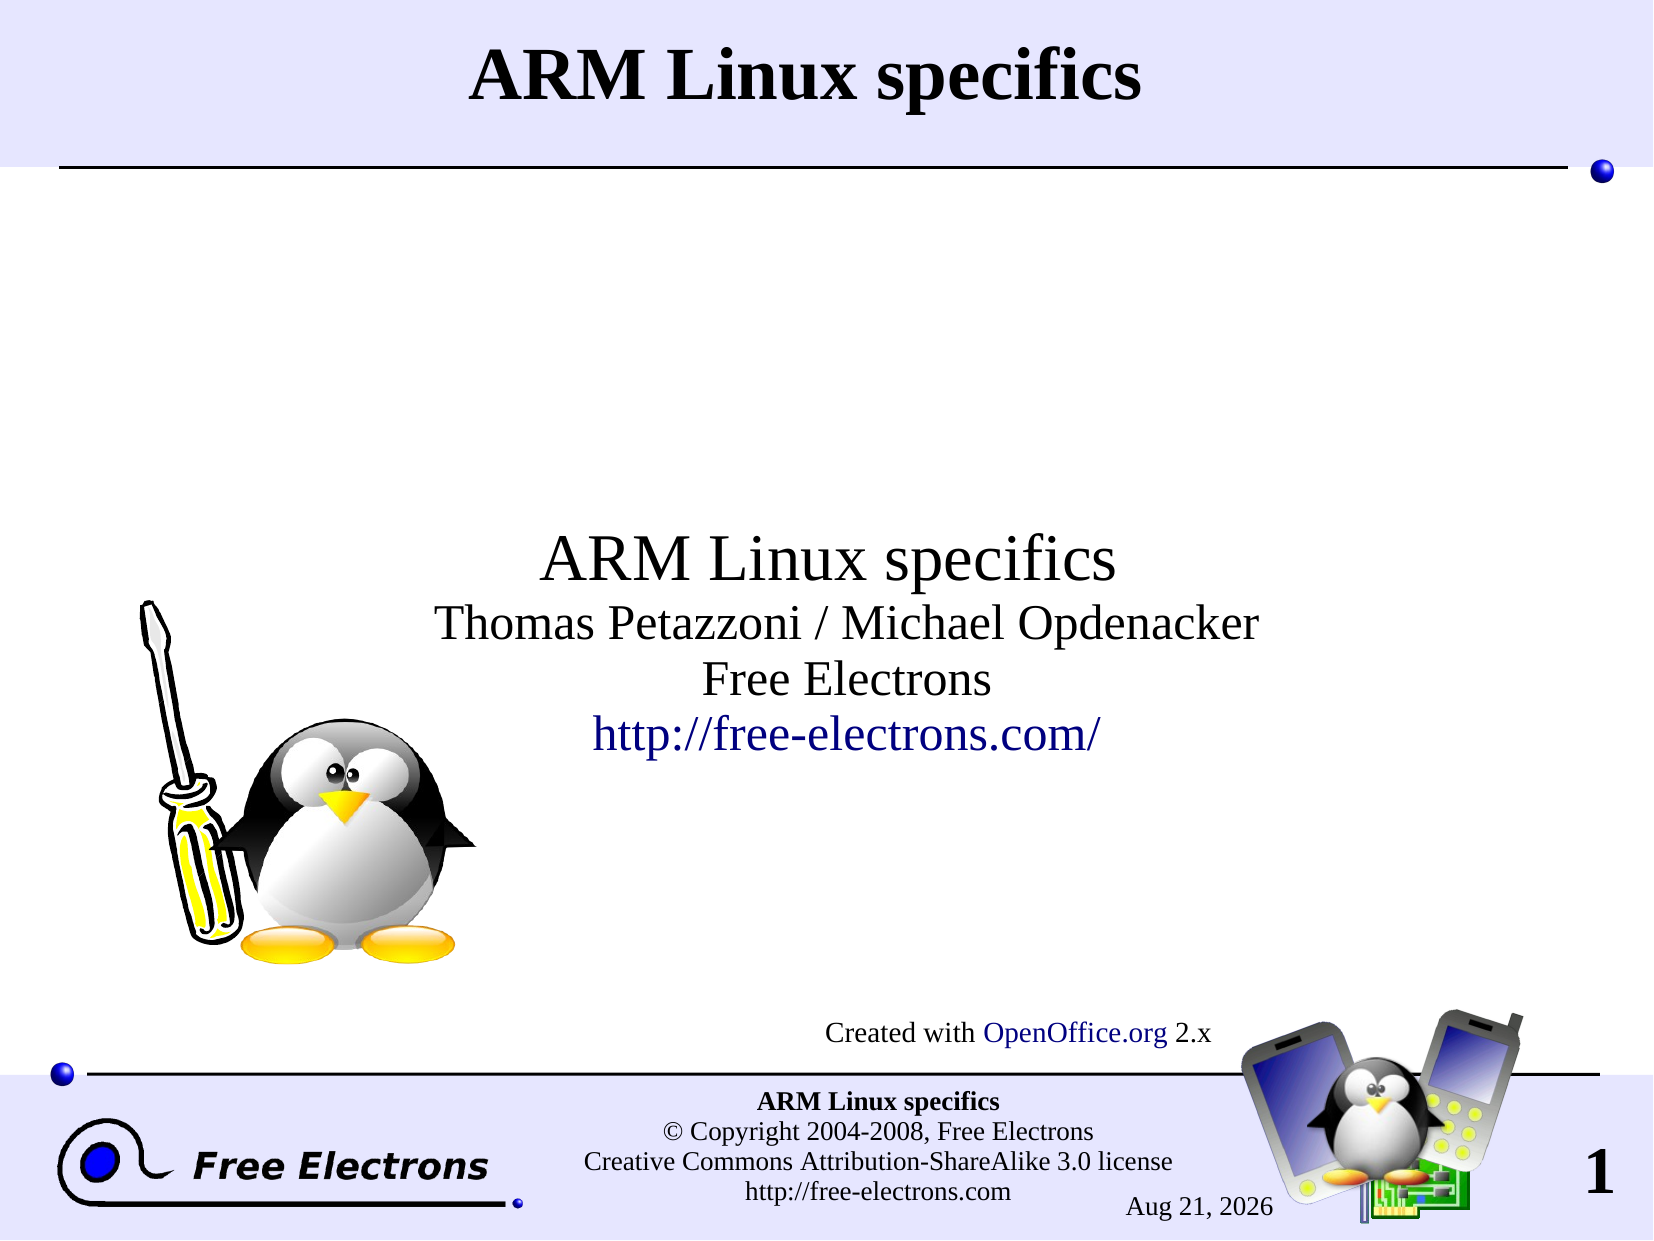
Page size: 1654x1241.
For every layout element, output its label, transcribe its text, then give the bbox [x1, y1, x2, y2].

title ARM Linux specifics [60, 18, 1551, 132]
text_box [177, 823, 204, 897]
text_box [176, 808, 204, 845]
picture [50, 1107, 527, 1216]
text_box Created with OpenOffice.org 2.x [825, 1016, 1217, 1052]
text_box [139, 600, 204, 944]
picture [1231, 1007, 1538, 1241]
text_box [182, 799, 204, 808]
picture [204, 718, 479, 965]
subtitle ARM Linux specifics Thomas Petazzoni / Michael Opdenacker Free Electrons http://free-electrons.com/ [105, 216, 1518, 1066]
